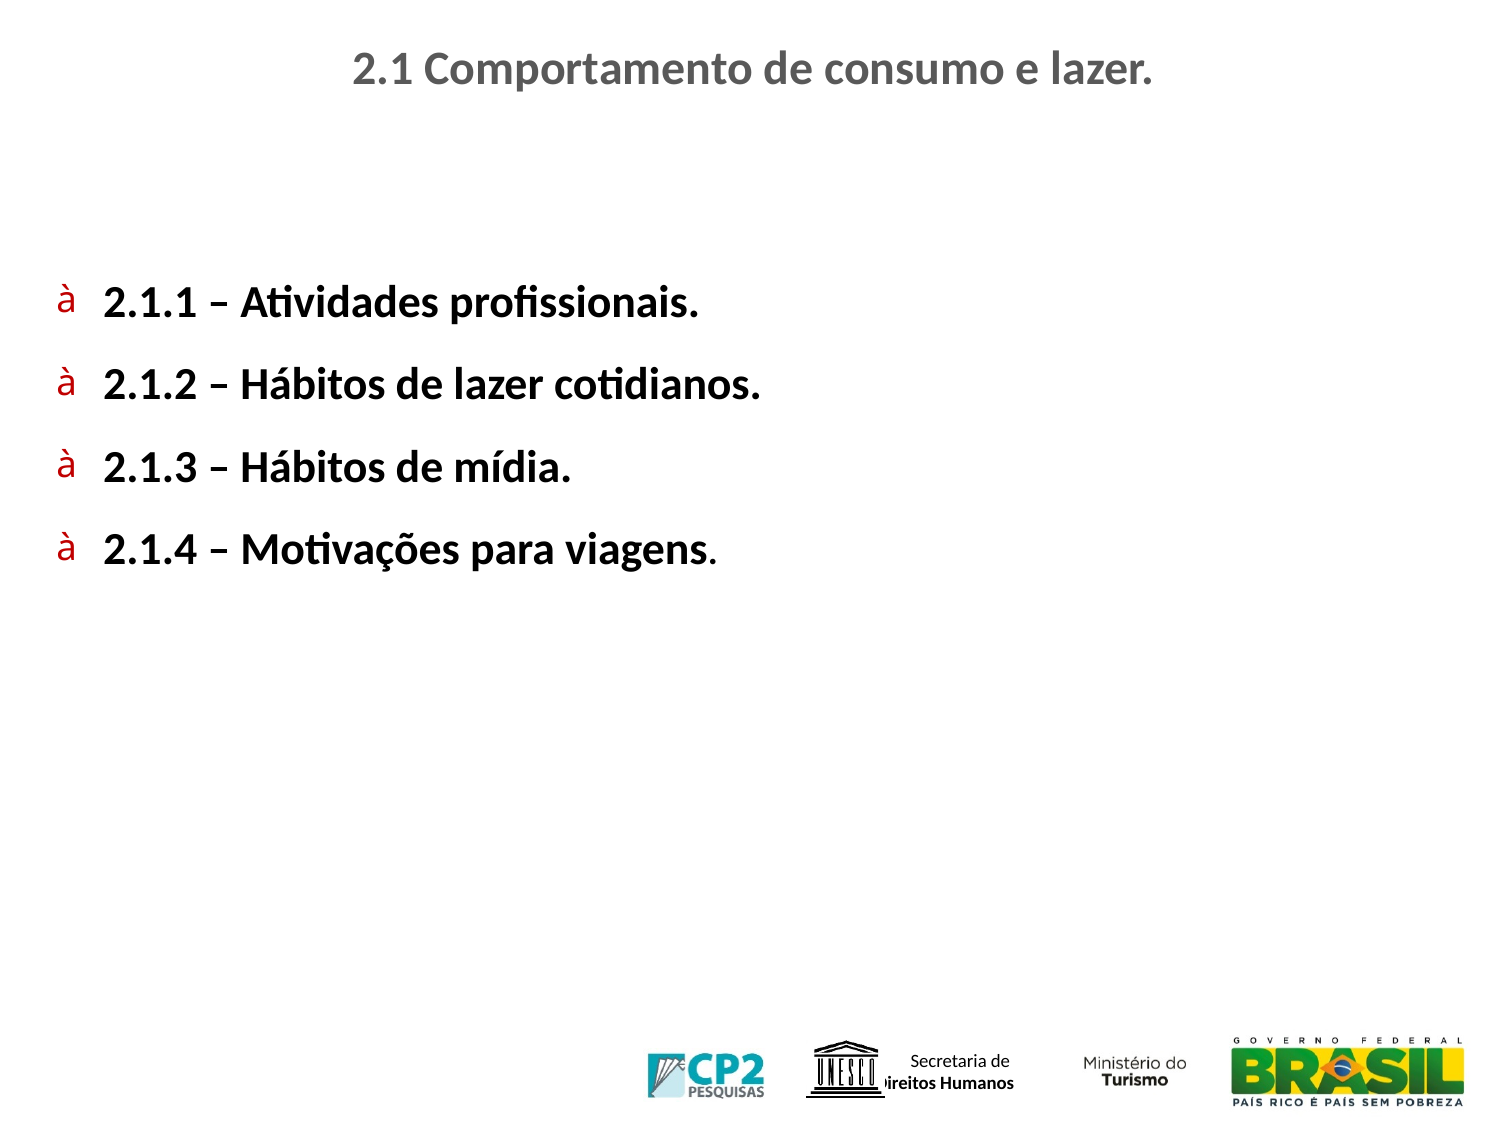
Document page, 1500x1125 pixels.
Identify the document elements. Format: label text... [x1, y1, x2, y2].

text_box 2.1.1 – Atividades profissionais. 2.1.2 – Hábitos de lazer cotidianos. 2.1.3 – Hábitos de mídia. 2.1.4 – Motivações para viagens. [41, 237, 791, 581]
title 2.1 Comportamento de consumo e lazer. [87, 0, 1421, 102]
